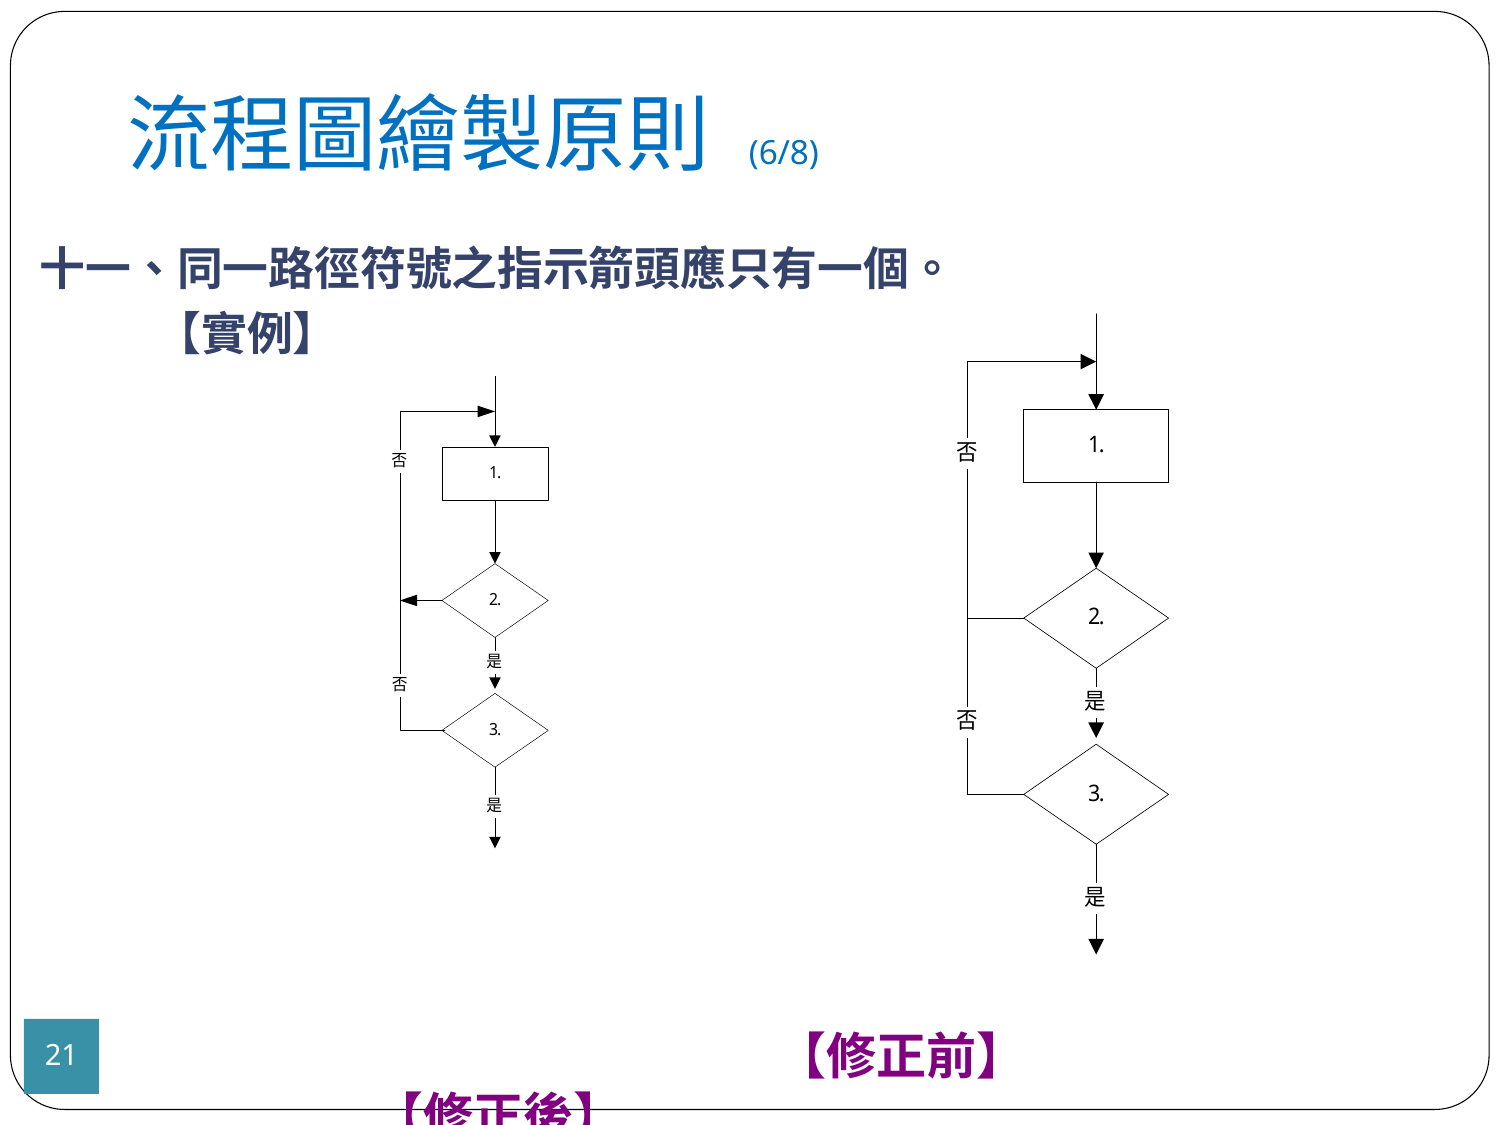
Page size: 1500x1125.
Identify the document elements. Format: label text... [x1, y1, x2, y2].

title 流程圖繪製原則 (6/8) [112, 54, 1388, 197]
text_box 十一、同一路徑符號之指示箭頭應只有一個。 【實例】 【修正前】 【修正後】 [25, 232, 1475, 976]
text_box 21 [23, 1018, 99, 1094]
